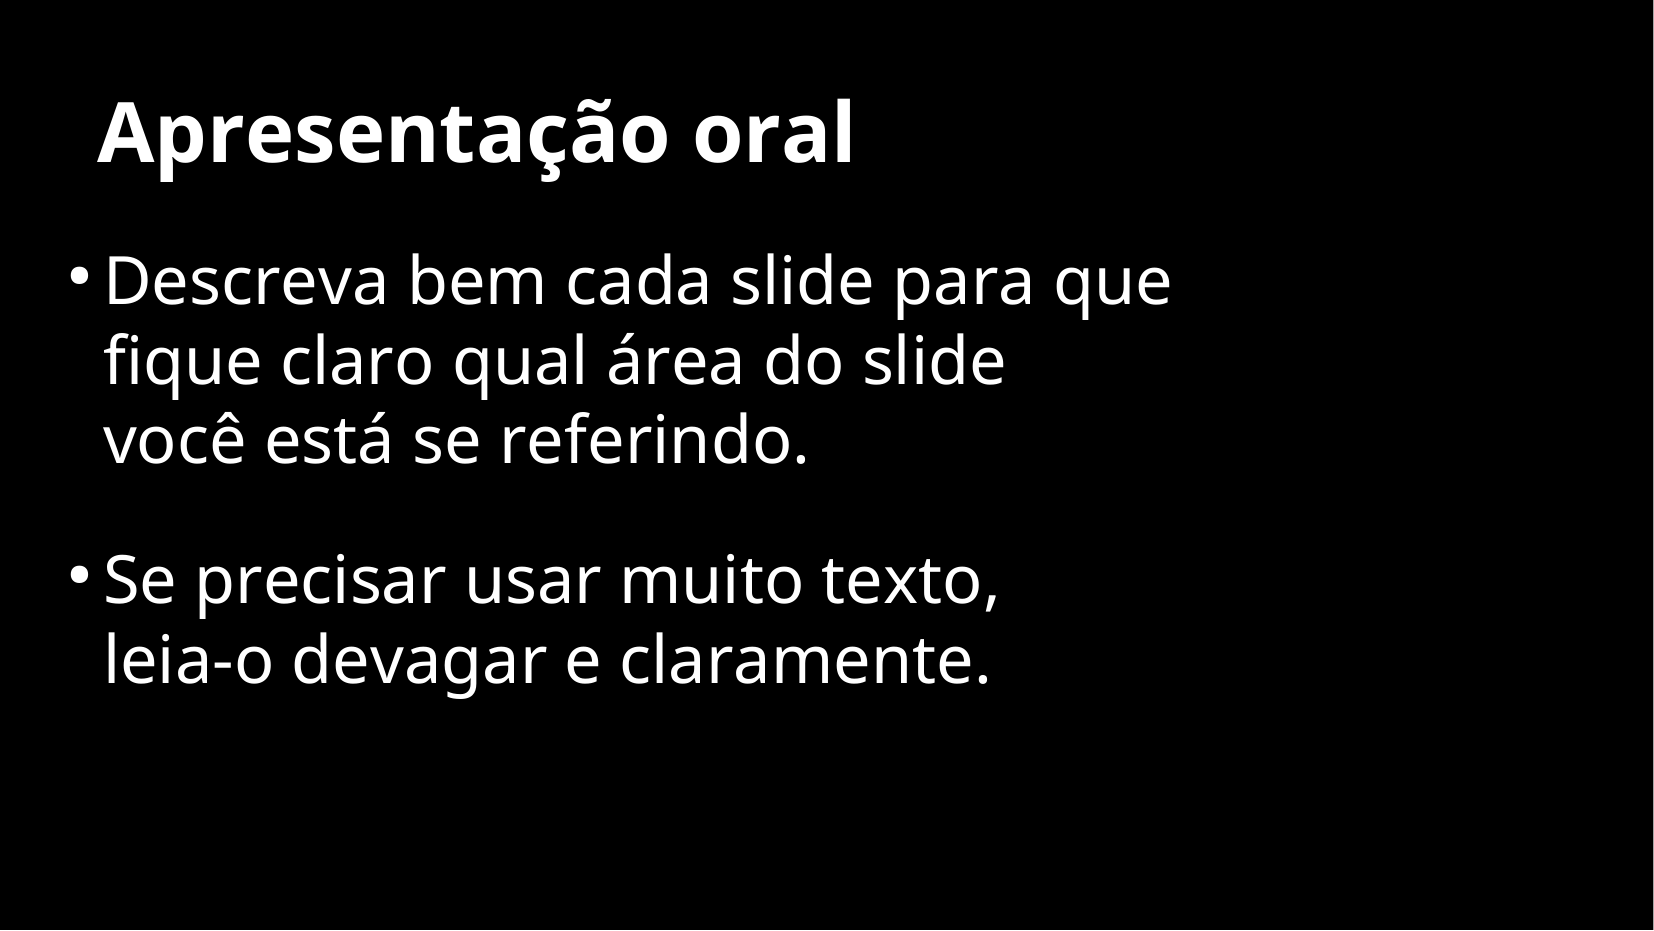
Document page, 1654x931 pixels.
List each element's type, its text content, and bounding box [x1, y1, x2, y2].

text_box Descreva bem cada slide para que fique claro qual área do slide você está se referindo. Se precisar usar muito texto, leia-o devagar e claramente. [53, 230, 1394, 922]
text_box Apresentação oral [82, 70, 1406, 130]
